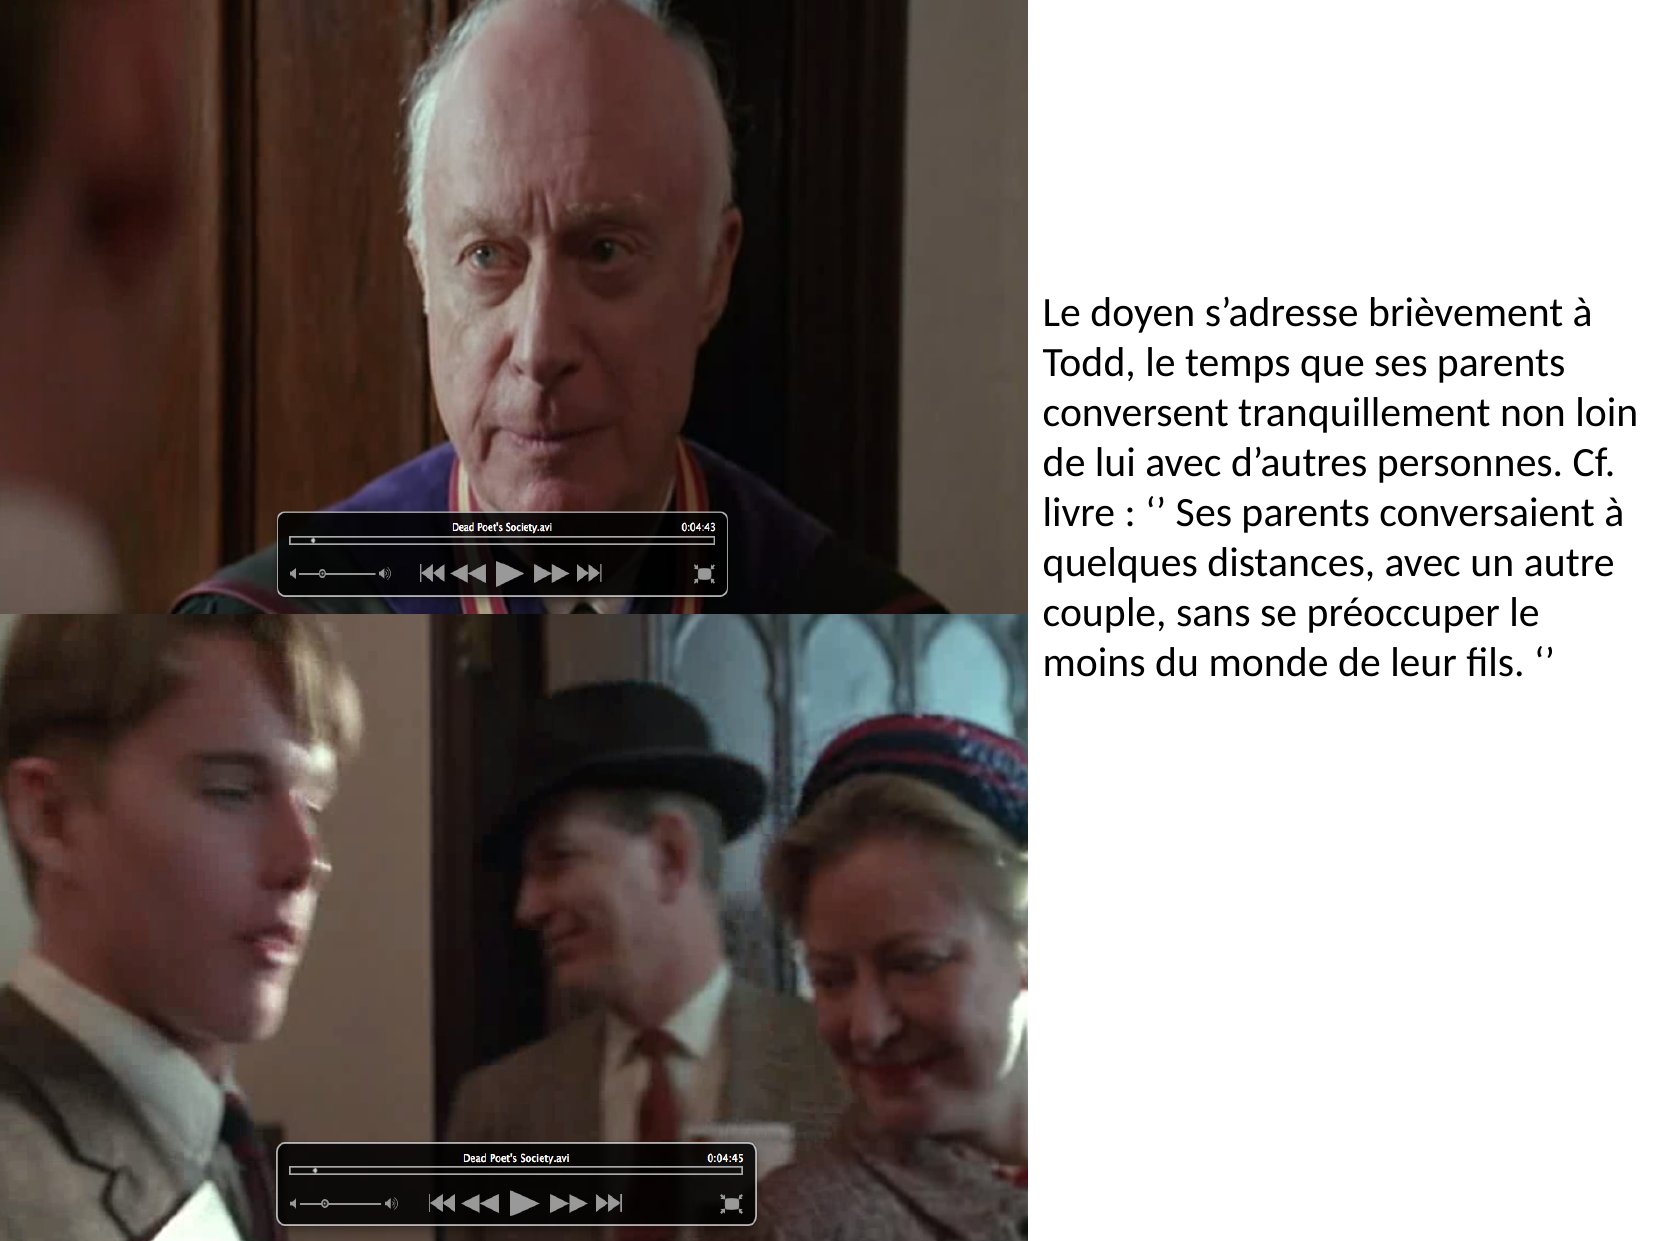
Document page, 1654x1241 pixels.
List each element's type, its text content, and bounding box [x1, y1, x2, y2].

text_box Le doyen s’adresse brièvement à Todd, le temps que ses parents conversent tranquillement non loin de lui avec d’autres personnes. Cf. livre : ‘’ Ses parents conversaient à quelques distances, avec un autre couple, sans se préoccuper le moins du monde de leur fils. ‘’ [1027, 277, 1654, 748]
picture [0, 0, 1028, 1241]
